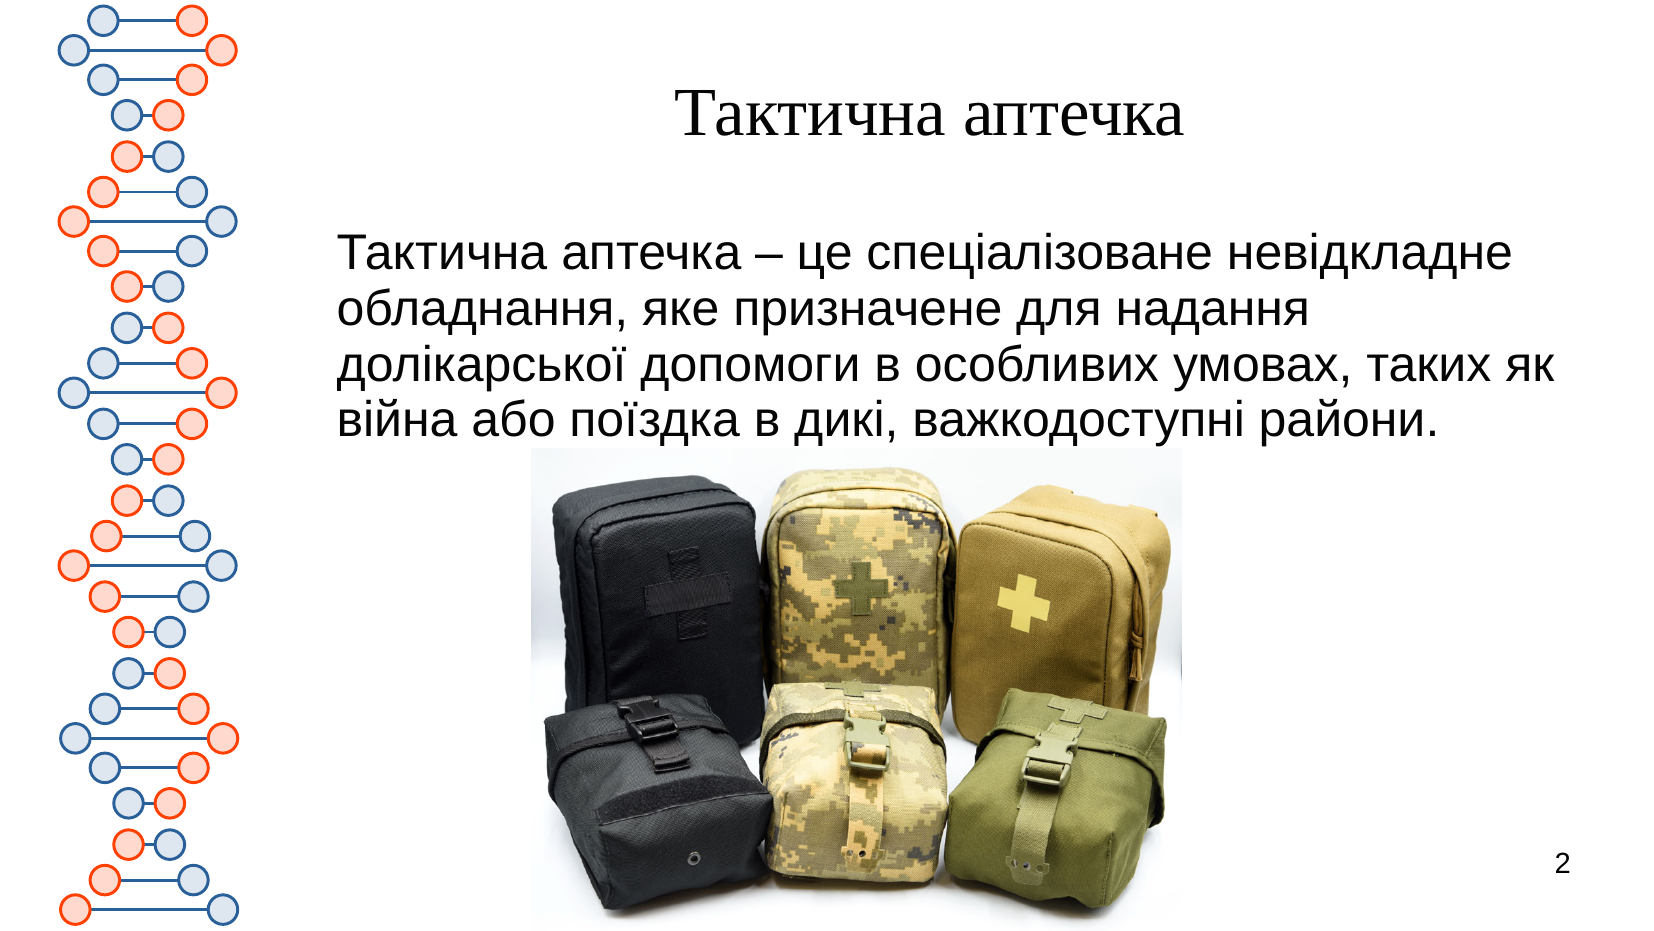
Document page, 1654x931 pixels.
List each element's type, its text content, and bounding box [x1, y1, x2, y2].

list Тактична аптечка – це спеціалізоване невідкладне обладнання, яке призначене для надання долікарської допомоги в особливих умовах, таких як війна або поїздка в дикі, важкодоступні райони. [265, 224, 1595, 764]
picture [531, 448, 1182, 931]
title Тактична аптечка [265, 35, 1595, 189]
